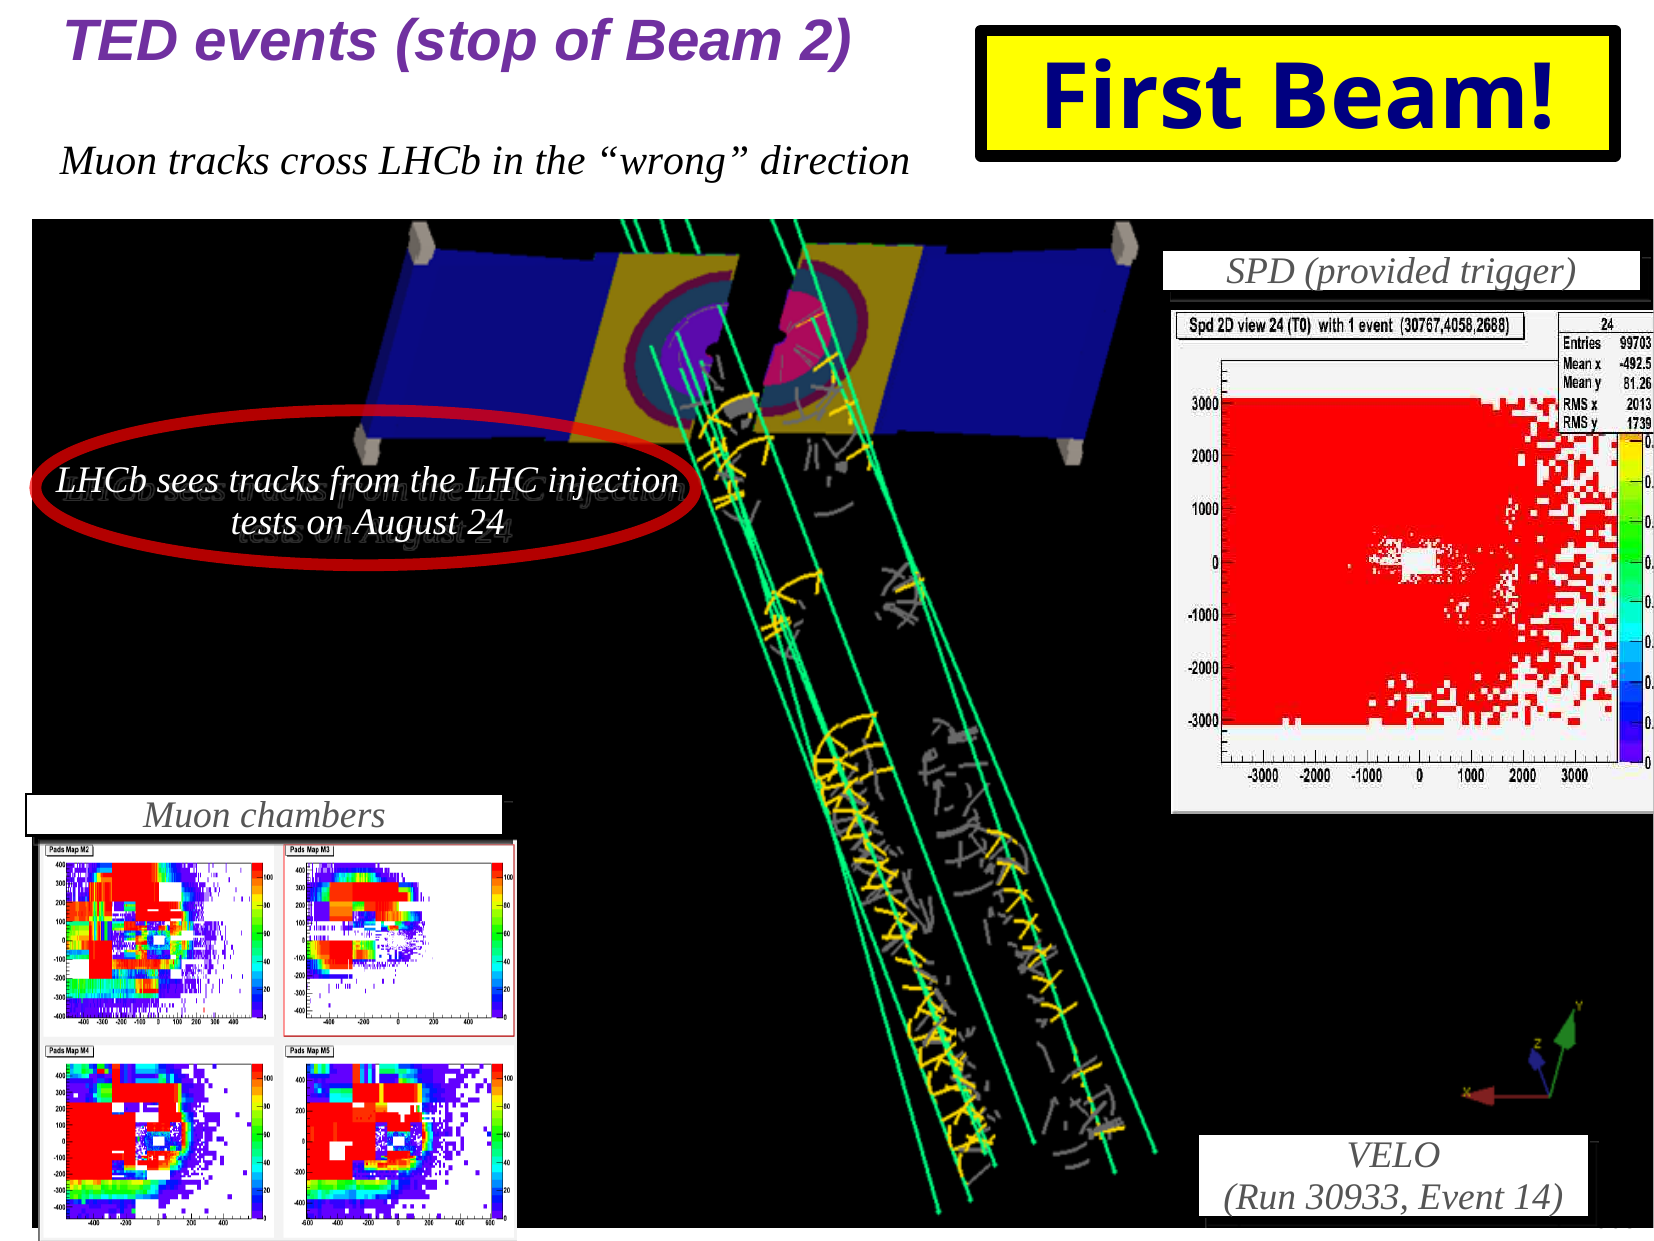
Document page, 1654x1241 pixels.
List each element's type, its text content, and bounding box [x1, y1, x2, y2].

text_box LHCb sees tracks from the LHC injection tests on August 24 [25, 420, 710, 582]
picture [32, 219, 1654, 1241]
text_box Muon tracks cross LHCb in the “wrong” direction [45, 129, 927, 191]
text_box VELO (Run 30933, Event 14) [1198, 1134, 1589, 1218]
text_box LHCb sees tracks from the LHC injection tests on August 24 [42, 420, 689, 559]
title First Beam! [980, 38, 1615, 148]
text_box TED events (stop of Beam 2) [47, 0, 869, 81]
text_box Muon chambers [25, 793, 503, 836]
text_box SPD (provided trigger) [1162, 249, 1641, 292]
